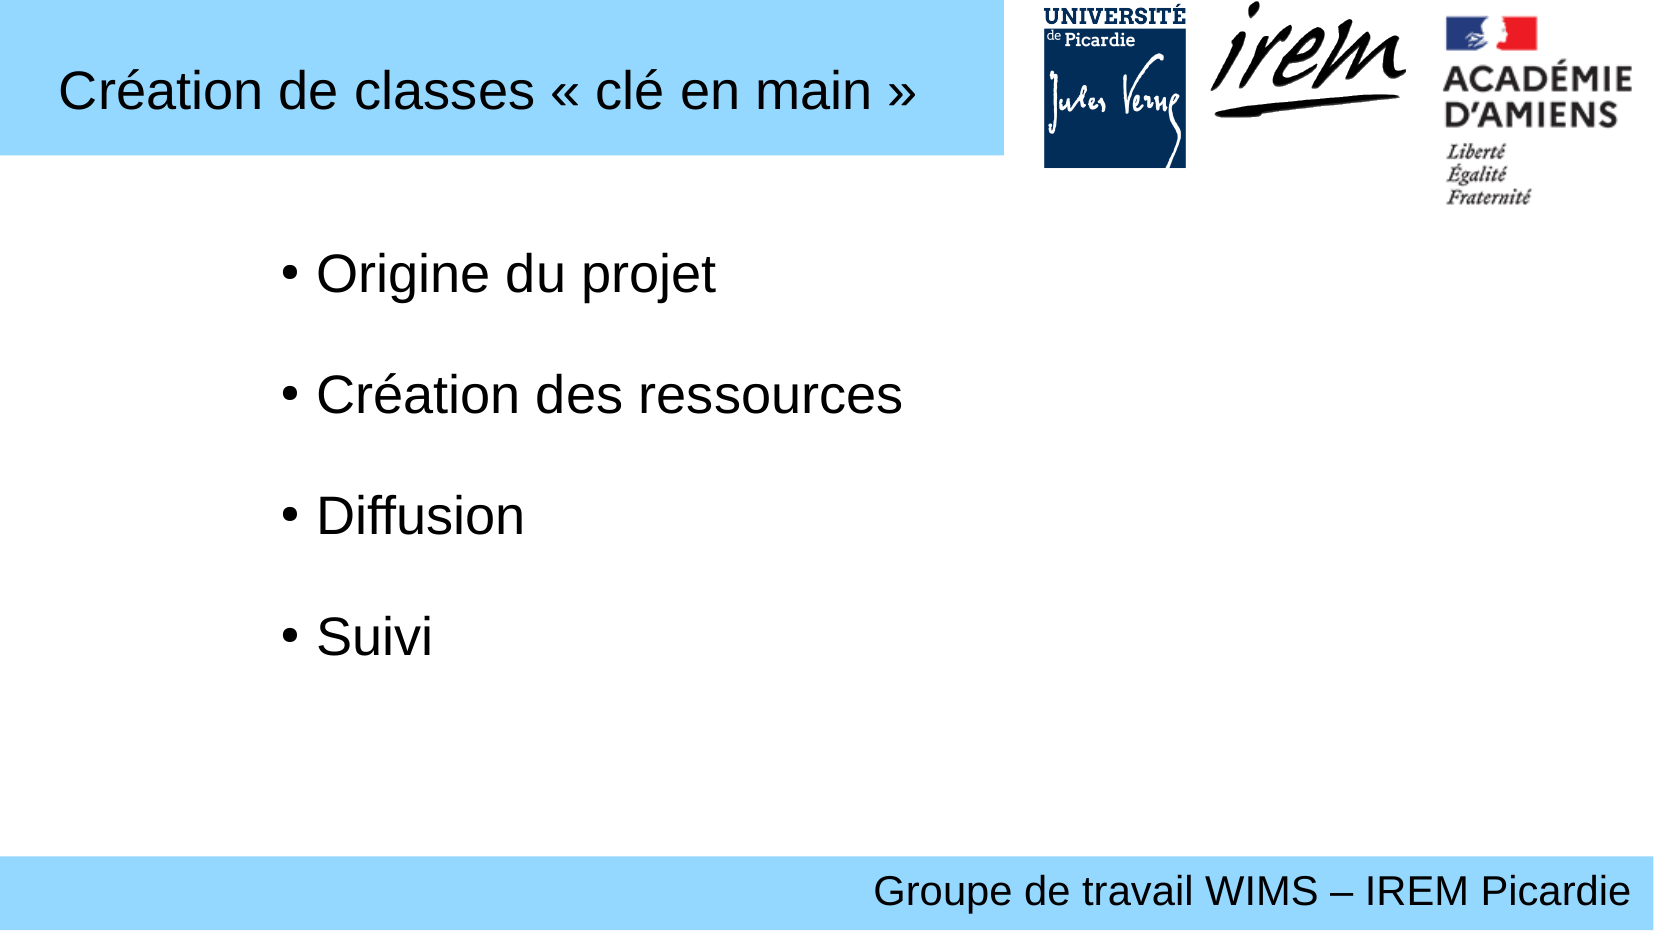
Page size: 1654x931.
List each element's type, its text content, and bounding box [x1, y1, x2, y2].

picture [1423, 0, 1654, 222]
list Groupe de travail WIMS – IREM Picardie [0, 856, 1654, 931]
picture [1210, 0, 1407, 119]
picture [1033, 0, 1195, 178]
text_box Origine du projet Création des ressources Diffusion Suivi [265, 236, 1388, 796]
title Création de classes « clé en main » [0, 0, 1004, 156]
